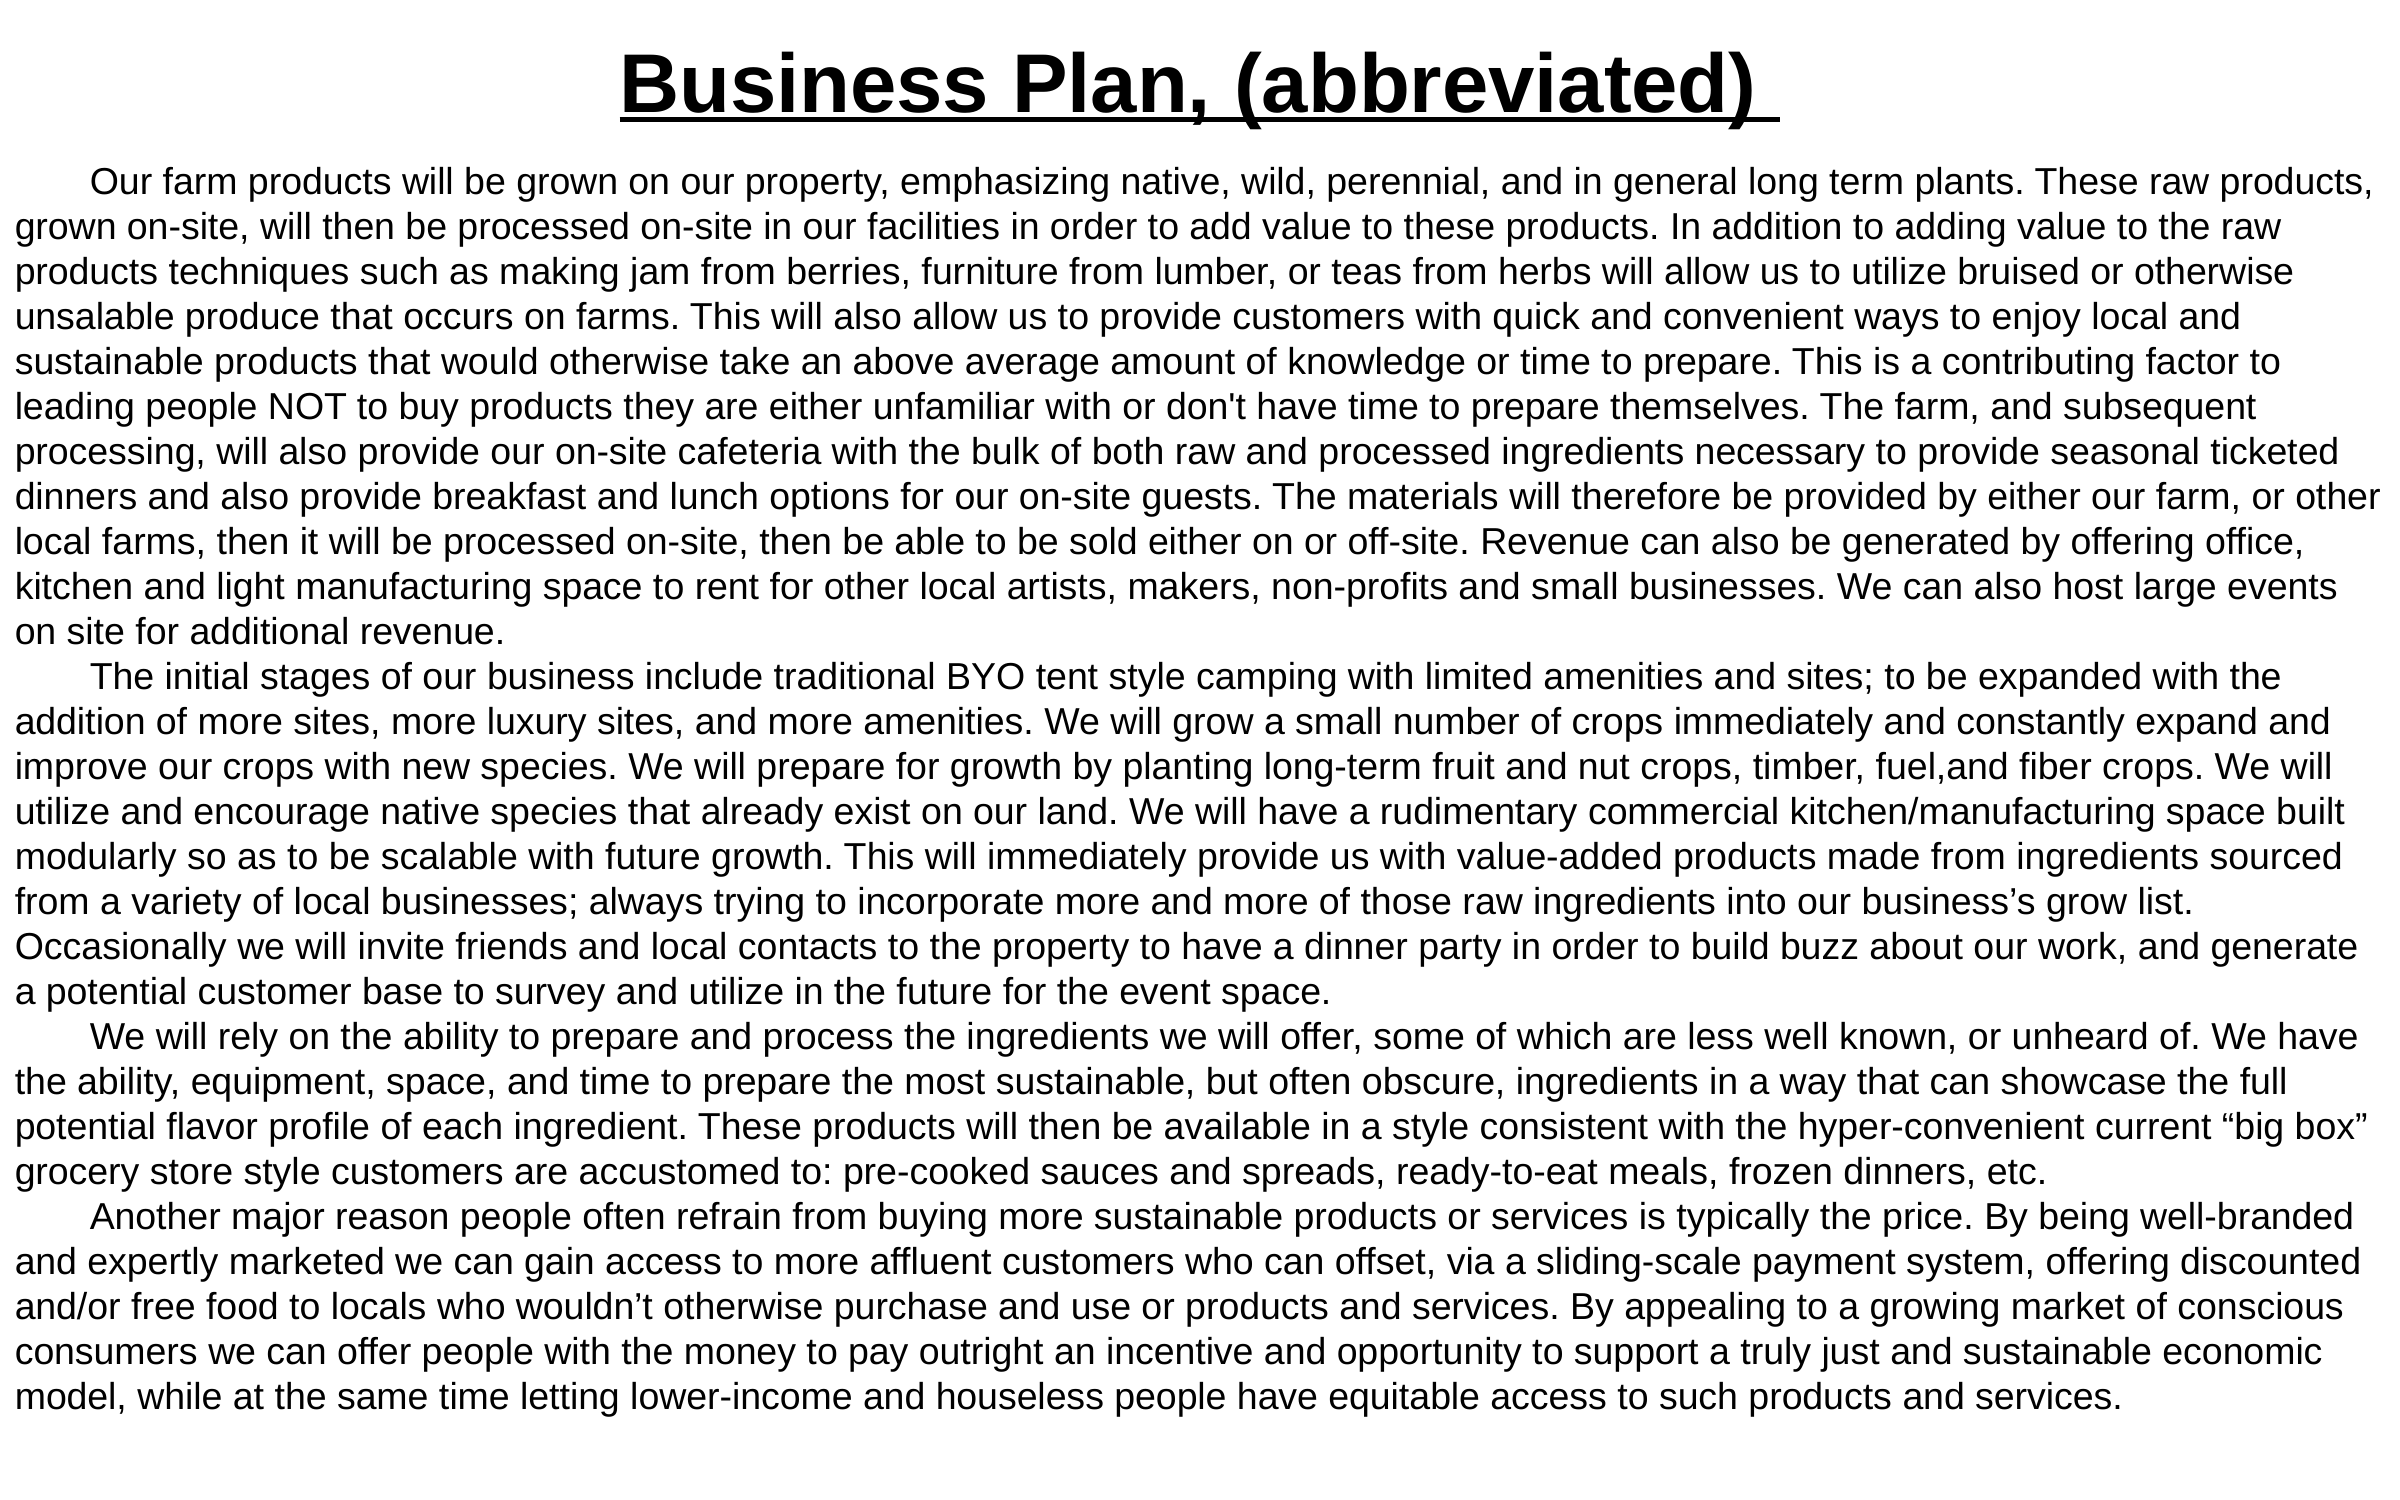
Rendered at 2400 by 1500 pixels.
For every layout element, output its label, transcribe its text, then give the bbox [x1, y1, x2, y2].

text_box Our farm products will be grown on our property, emphasizing native, wild, perennial, and in general long term plants. These raw products, grown on-site, will then be processed on-site in our facilities in order to add value to these products. In addition to adding value to the raw products techniques such as making jam from berries, furniture from lumber, or teas from herbs will allow us to utilize bruised or otherwise unsalable produce that occurs on farms. This will also allow us to provide customers with quick and convenient ways to enjoy local and sustainable products that would otherwise take an above average amount of knowledge or time to prepare. This is a contributing factor to leading people NOT to buy products they are either unfamiliar with or don't have time to prepare themselves. The farm, and subsequent processing, will also provide our on-site cafeteria with the bulk of both raw and processed ingredients necessary to provide seasonal ticketed dinners and also provide breakfast and lunch options for our on-site guests. The materials will therefore be provided by either our farm, or other local farms, then it will be processed on-site, then be able to be sold either on or off-site. Revenue can also be generated by offering office, kitchen and light manufacturing space to rent for other local artists, makers, non-profits and small businesses. We can also host large events on site for additional revenue. The initial stages of our business include traditional BYO tent style camping with limited amenities and sites; to be expanded with the addition of more sites, more luxury sites, and more amenities. We will grow a small number of crops immediately and constantly expand and improve our crops with new species. We will prepare for growth by planting long-term fruit and nut crops, timber, fuel,and fiber crops. We will utilize and encourage native species that already exist on our land. We will have a rudimentary commercial kitchen/manufacturing space built modularly so as to be scalable with future growth. This will immediately provide us with value-added products made from ingredients sourced from a variety of local businesses; always trying to incorporate more and more of those raw ingredients into our business’s grow list. Occasionally we will invite friends and local contacts to the property to have a dinner party in order to build buzz about our work, and generate a potential customer base to survey and utilize in the future for the event space. We will rely on the ability to prepare and process the ingredients we will offer, some of which are less well known, or unheard of. We have the ability, equipment, space, and time to prepare the most sustainable, but often obscure, ingredients in a way that can showcase the full potential flavor profile of each ingredient. These products will then be available in a style consistent with the hyper-convenient current “big box” grocery store style customers are accustomed to: pre-cooked sauces and spreads, ready-to-eat meals, frozen dinners, etc. Another major reason people often refrain from buying more sustainable products or services is typically the price. By being well-branded and expertly marketed we can gain access to more affluent customers who can offset, via a sliding-scale payment system, offering discounted and/or free food to locals who wouldn’t otherwise purchase and use or products and services. By appealing to a growing market of conscious consumers we can offer people with the money to pay outright an incentive and opportunity to support a truly just and sustainable economic model, while at the same time letting lower-income and houseless people have equitable access to such products and services. [0, 149, 2400, 1500]
text_box Business Plan, (abbreviated) [446, 29, 1954, 231]
